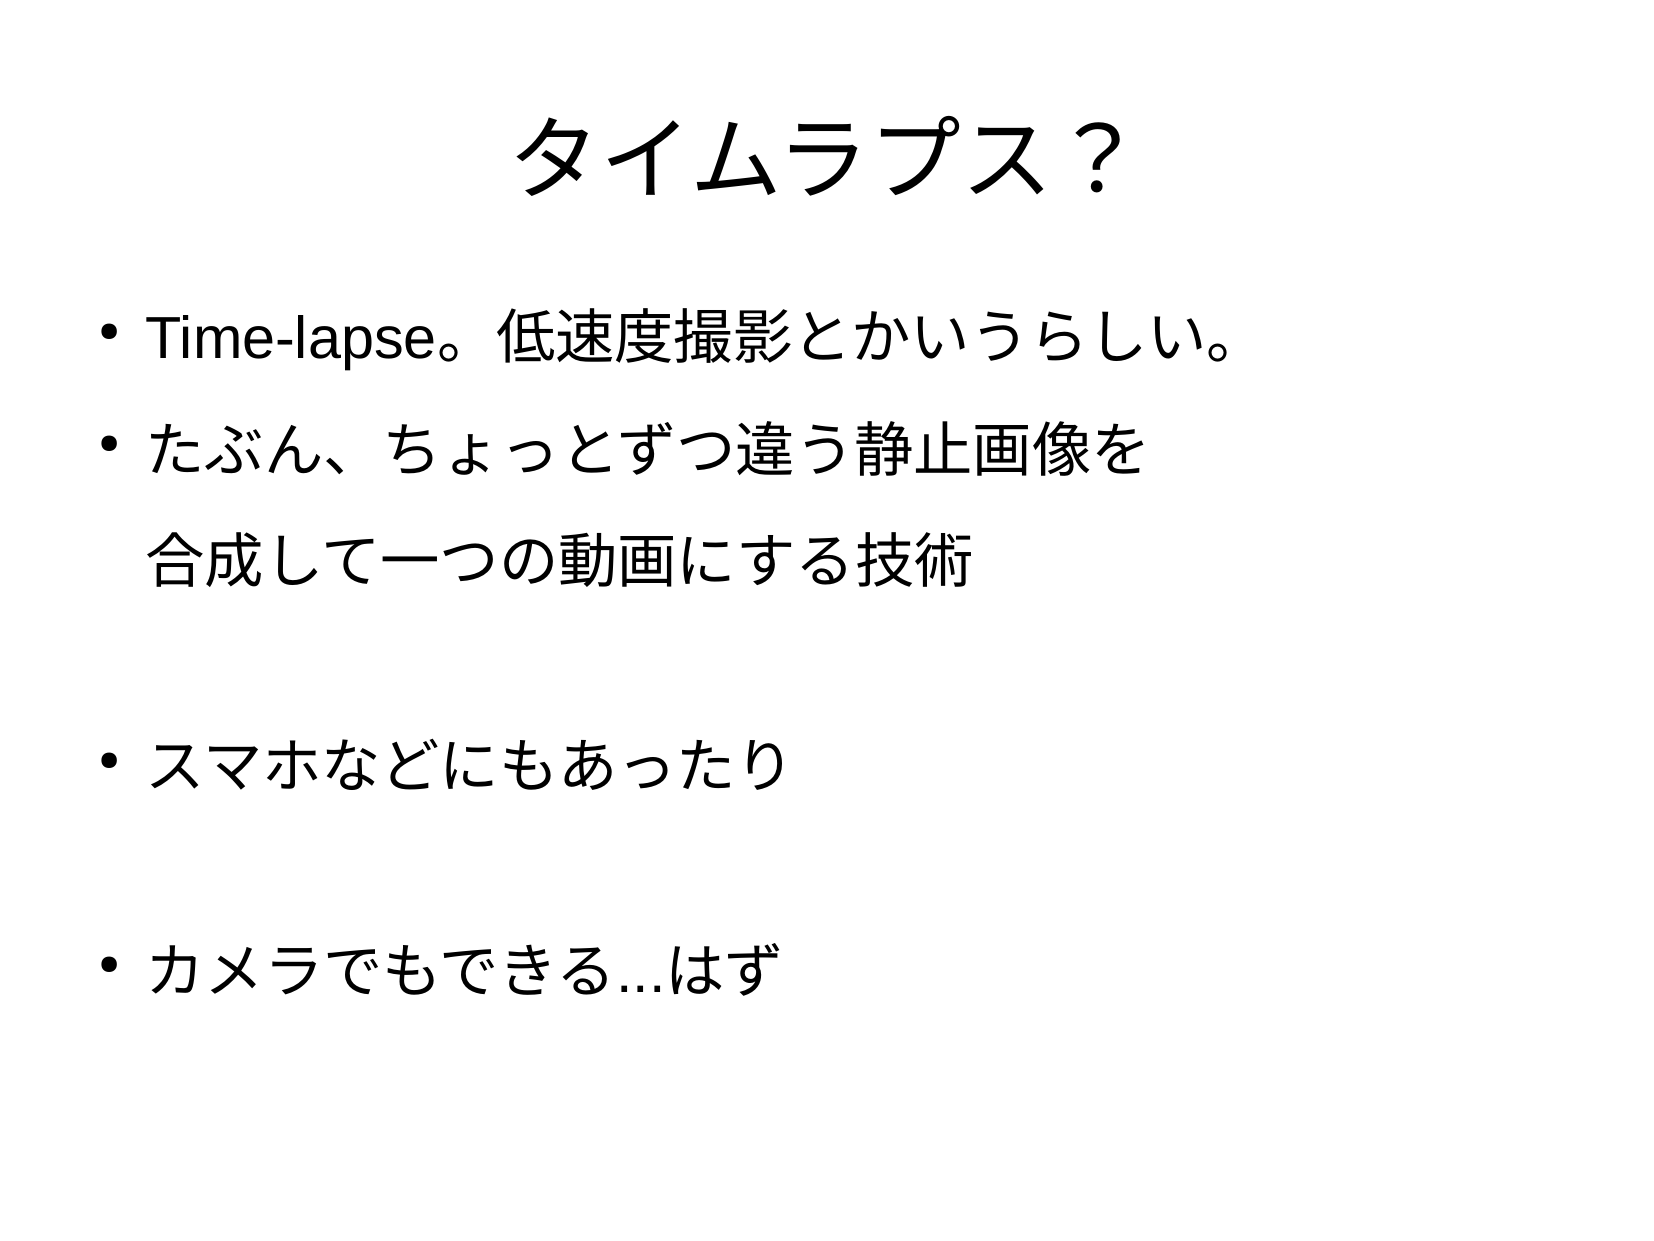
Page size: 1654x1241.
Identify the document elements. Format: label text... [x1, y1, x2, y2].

title タイムラプス？ [82, 49, 1571, 257]
list Time-lapse。低速度撮影とかいうらしい。 たぶん、ちょっとずつ違う静止画像を 合成して一つの動画にする技術 スマホなどにもあったり カメラでもできる...はず [82, 290, 1571, 1010]
